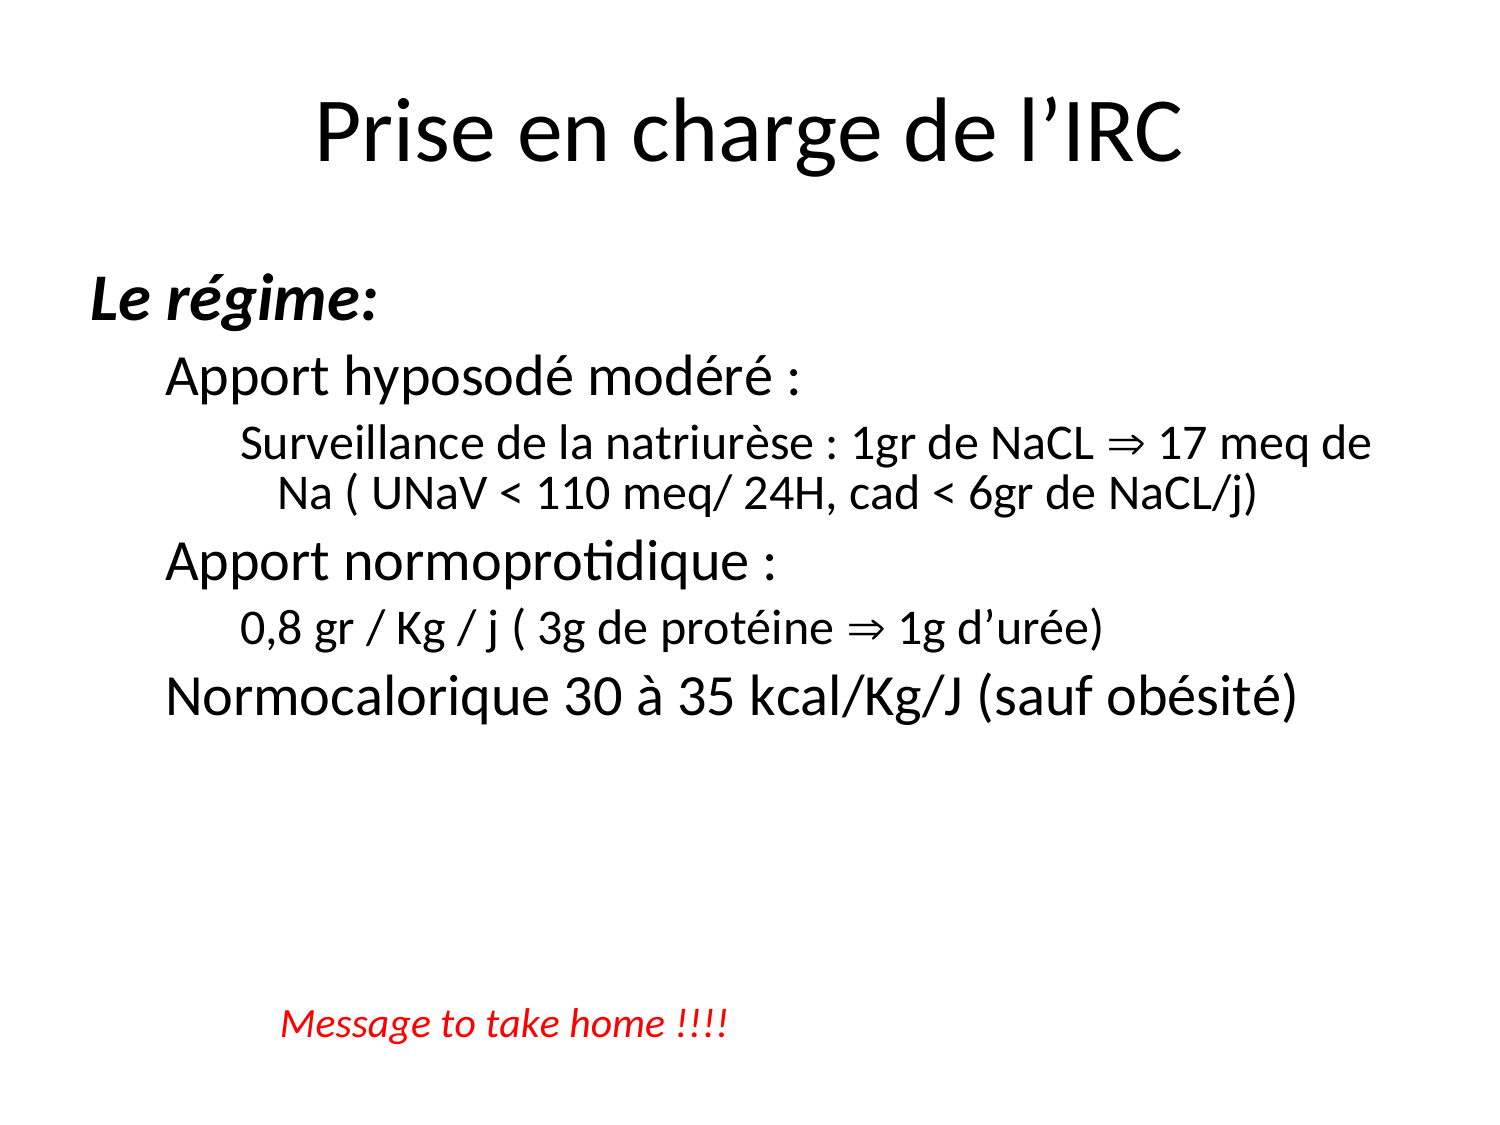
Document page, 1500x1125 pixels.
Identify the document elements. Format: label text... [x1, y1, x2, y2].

text_box Message to take home !!!! [265, 998, 745, 1125]
title Prise en charge de l’IRC [75, 45, 1426, 233]
list Le régime: Apport hyposodé modéré : Surveillance de la natriurèse : 1gr de NaCL  17 meq de Na ( UNaV < 110 meq/ 24H, cad < 6gr de NaCL/j) Apport normoprotidique : 0,8 gr / Kg / j ( 3g de protéine  1g d’urée) Normocalorique 30 à 35 kcal/Kg/J (sauf obésité) [75, 262, 1426, 1006]
